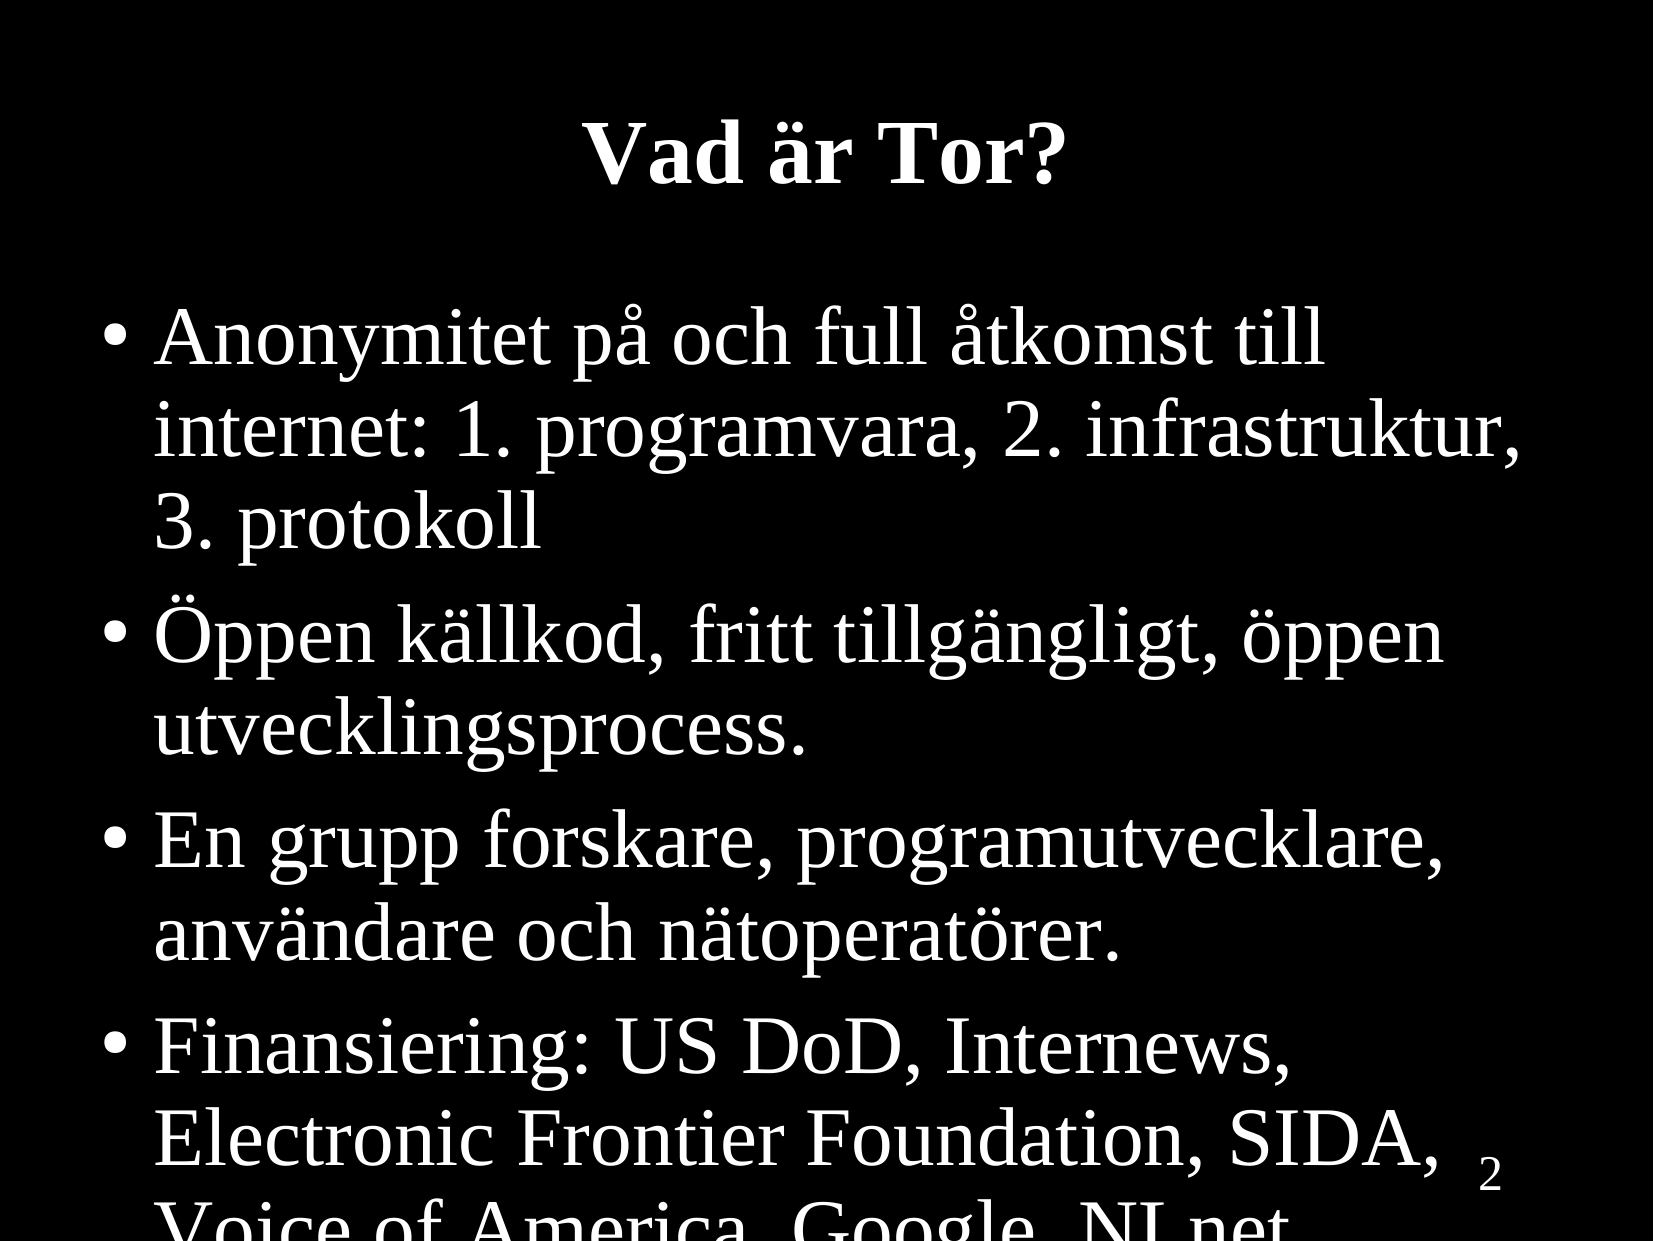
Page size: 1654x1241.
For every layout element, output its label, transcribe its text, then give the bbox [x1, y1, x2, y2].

list Anonymitet på och full åtkomst till internet: 1. programvara, 2. infrastruktur, 3. protokoll Öppen källkod, fritt tillgängligt, öppen utvecklingsprocess. En grupp forskare, programutvecklare, användare och nätoperatörer. Finansiering: US DoD, Internews, Electronic Frontier Foundation, SIDA, Voice of America, Google, NLnet, Human Rights Watch... [82, 290, 1571, 1241]
title Vad är Tor? [82, 49, 1571, 257]
